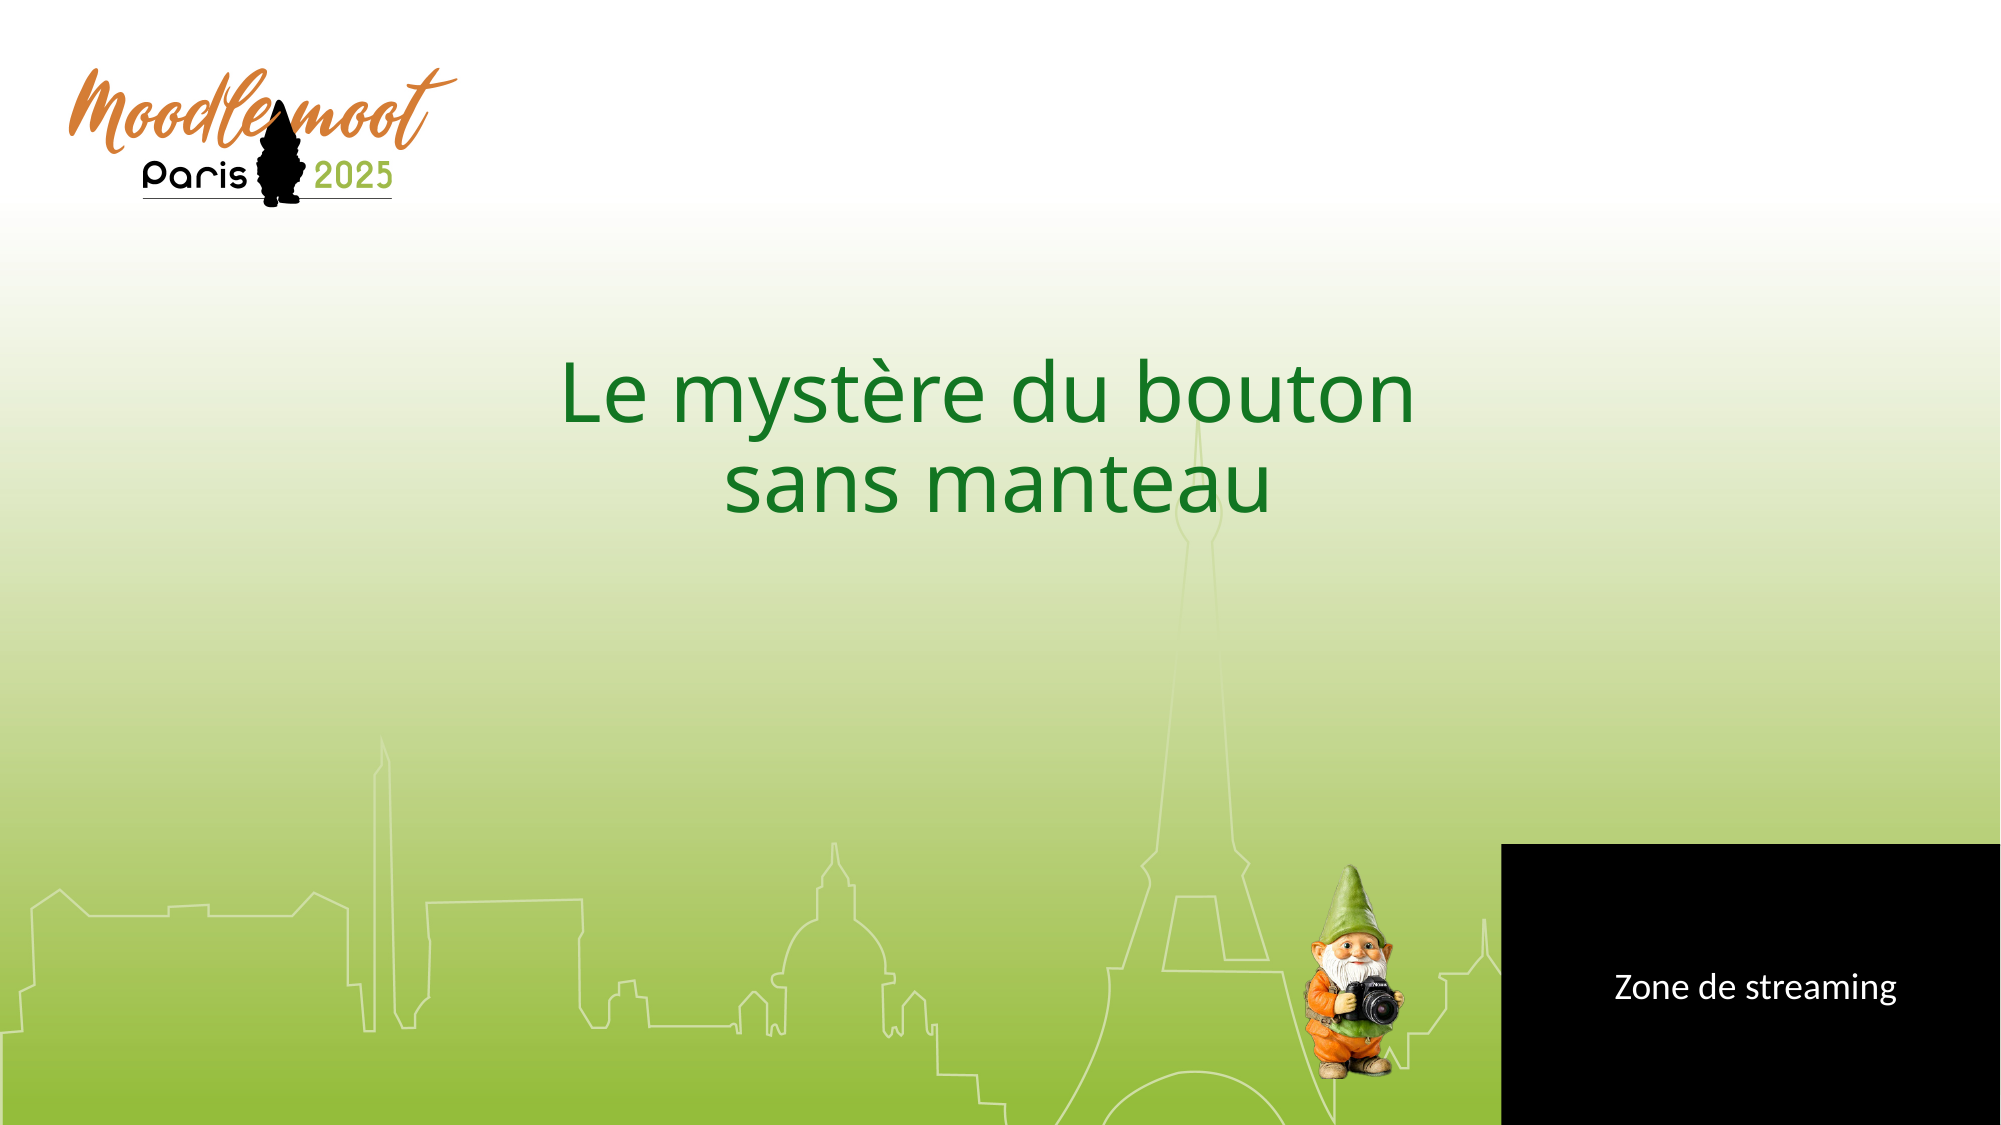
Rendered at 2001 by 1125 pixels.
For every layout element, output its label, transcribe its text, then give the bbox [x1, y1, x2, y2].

title Le mystère du bouton sans manteau [201, 280, 1798, 600]
picture [0, 0, 2001, 1125]
